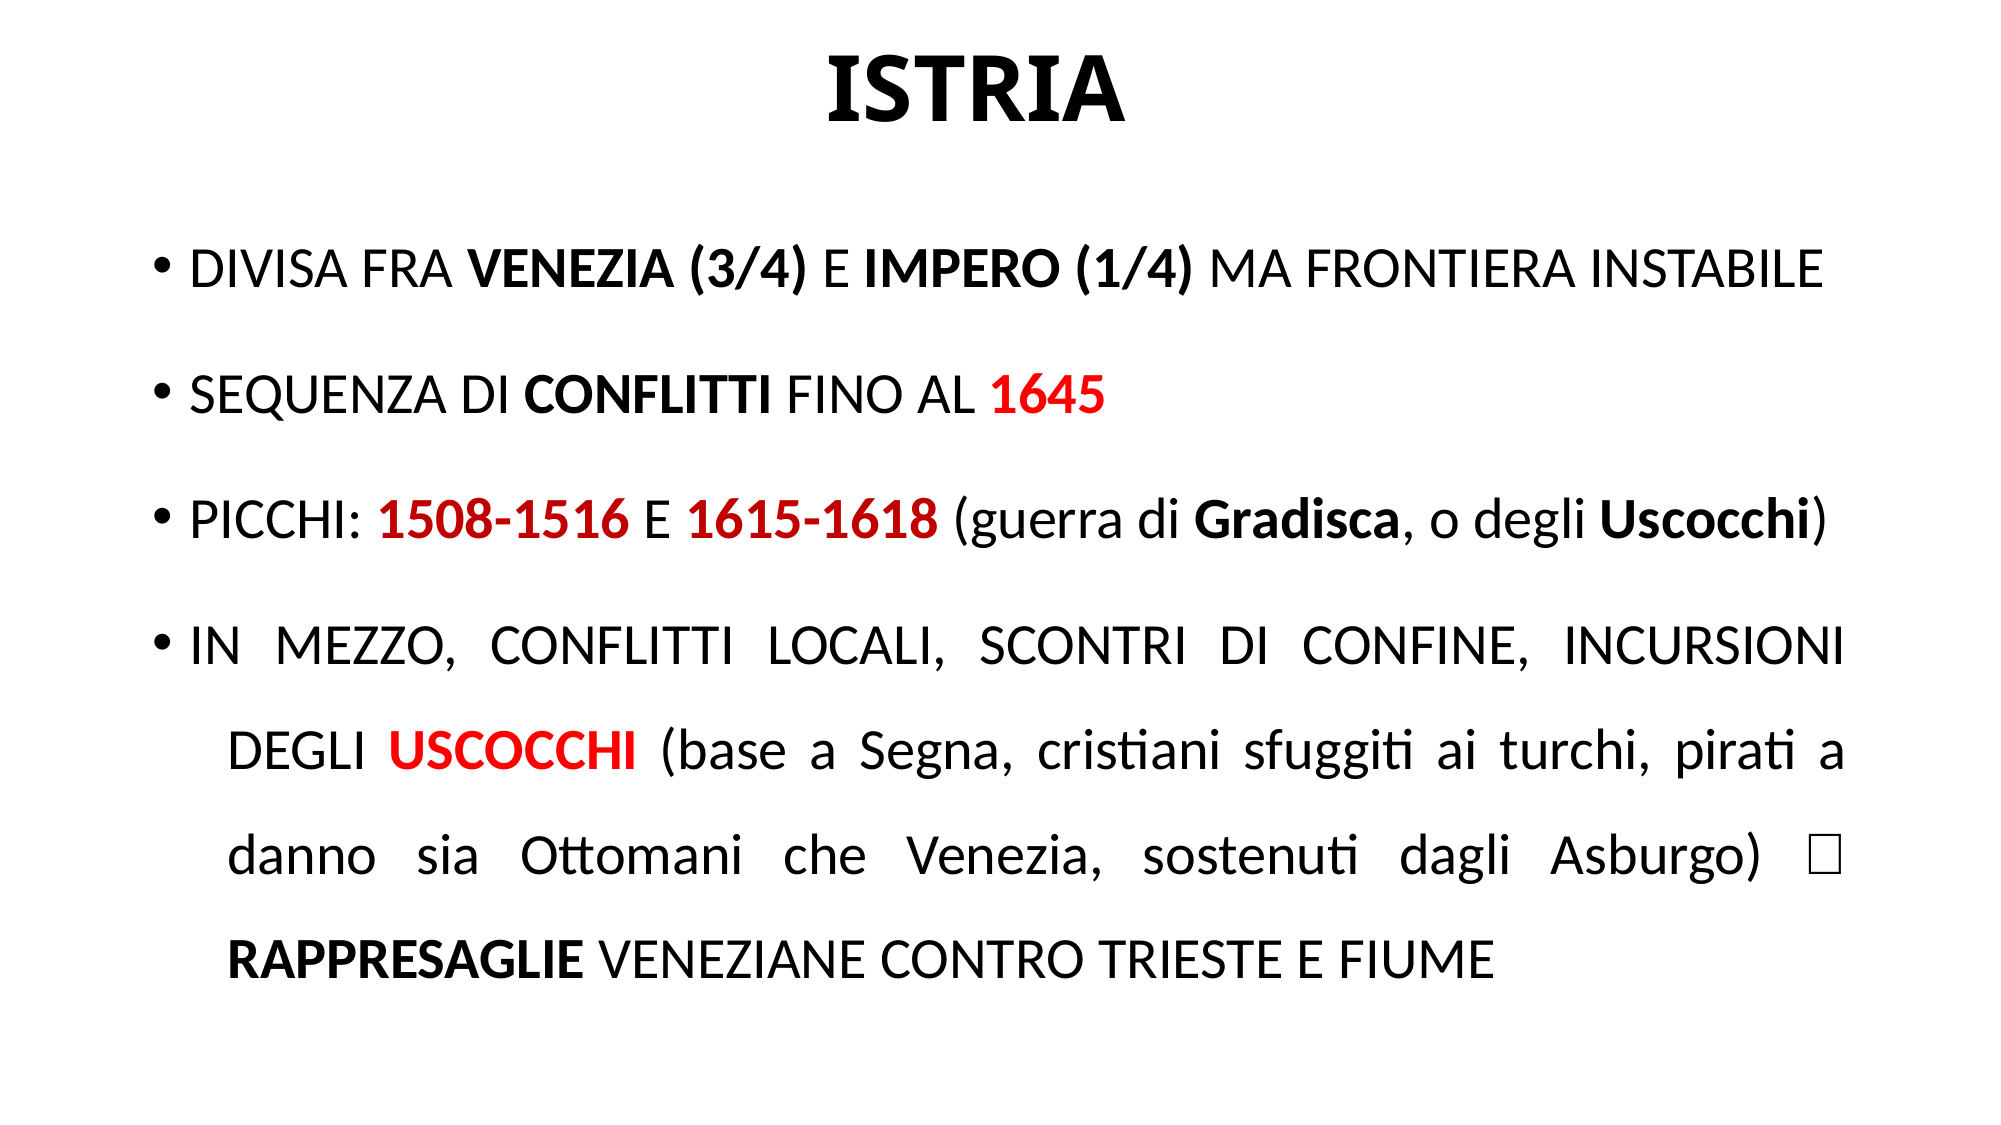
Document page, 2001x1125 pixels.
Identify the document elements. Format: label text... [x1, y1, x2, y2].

title ISTRIA [137, 13, 1863, 171]
list DIVISA FRA VENEZIA (3/4) E IMPERO (1/4) MA FRONTIERA INSTABILE SEQUENZA DI CONFLITTI FINO AL 1645 PICCHI: 1508-1516 E 1615-1618 (guerra di Gradisca, o degli Uscocchi) IN MEZZO, CONFLITTI LOCALI, SCONTRI DI CONFINE, INCURSIONI DEGLI USCOCCHI (base a Segna, cristiani sfuggiti ai turchi, pirati a danno sia Ottomani che Venezia, sostenuti dagli Asburgo)  RAPPRESAGLIE VENEZIANE CONTRO TRIESTE E FIUME [137, 187, 1863, 1112]
